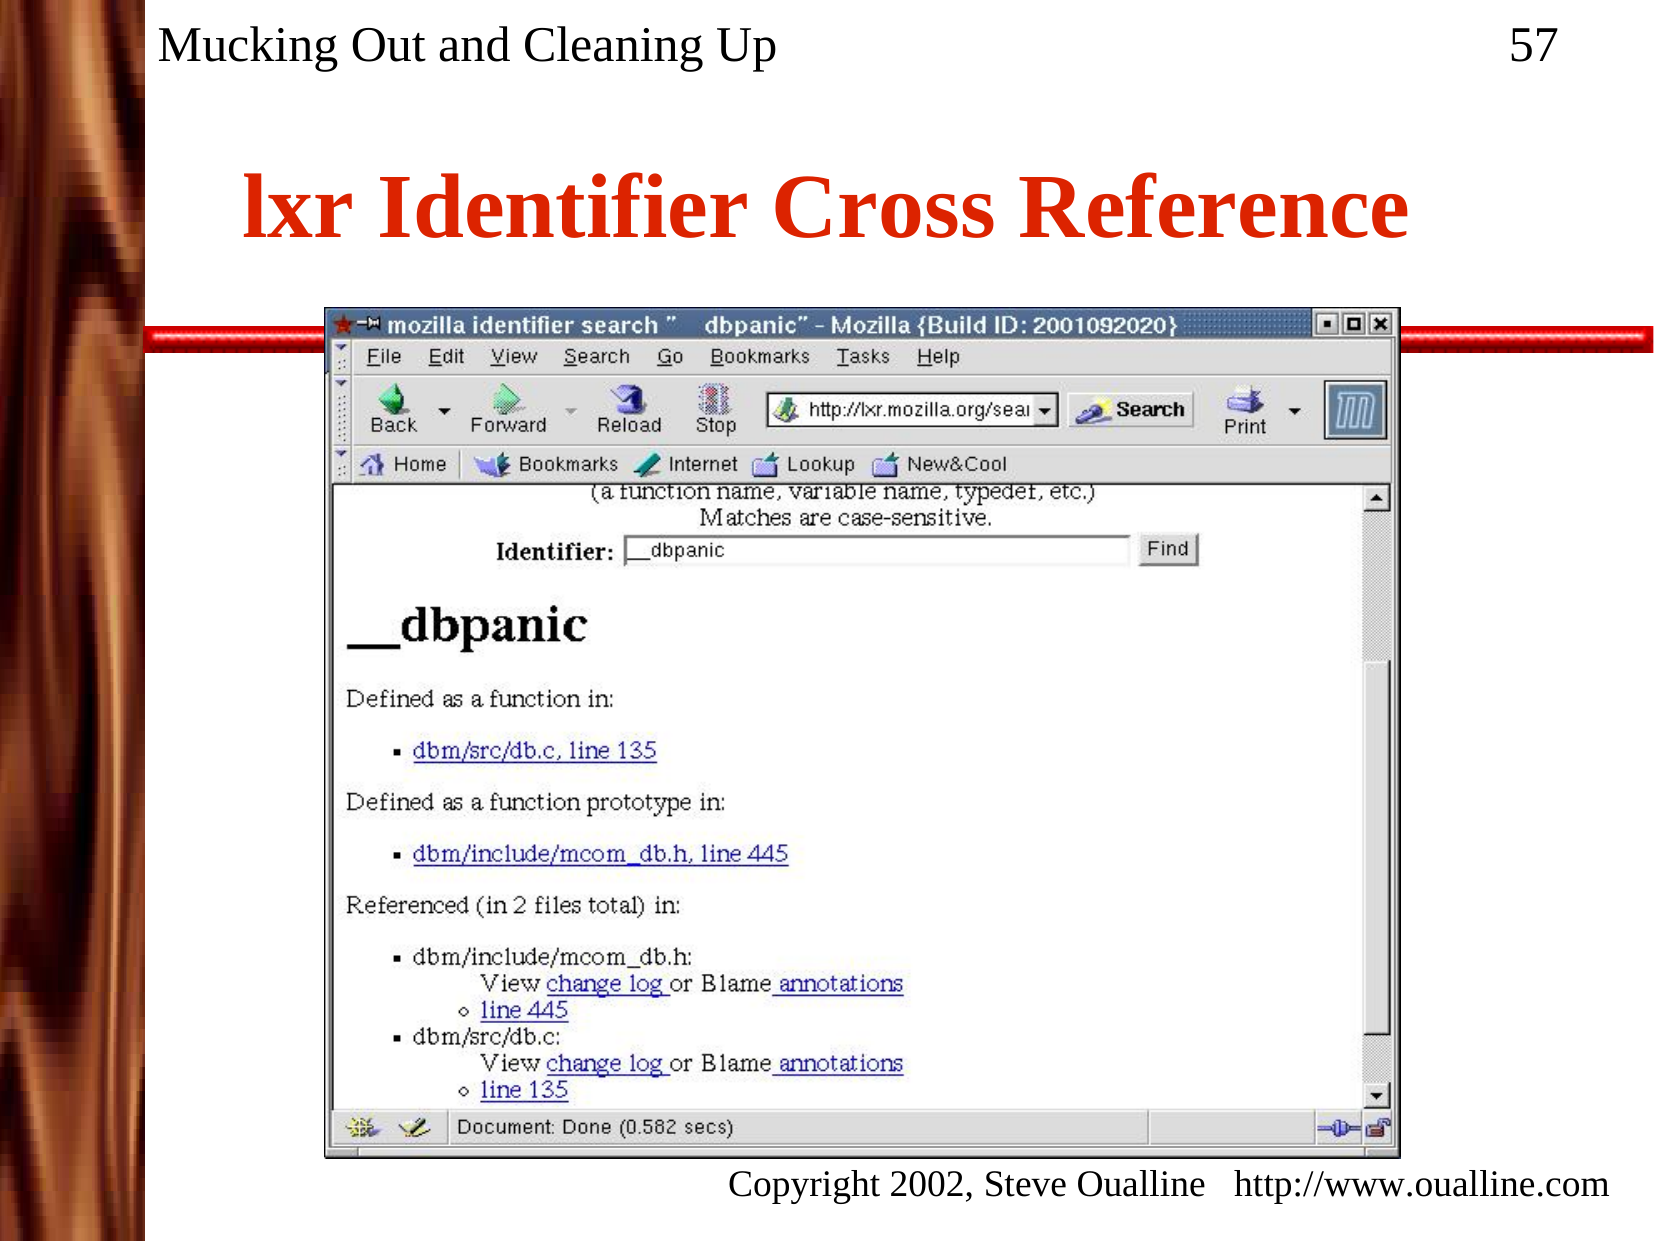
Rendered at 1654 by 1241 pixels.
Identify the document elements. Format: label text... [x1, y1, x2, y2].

title lxr Identifier Cross Reference [121, 102, 1534, 310]
picture [0, 0, 1654, 1241]
